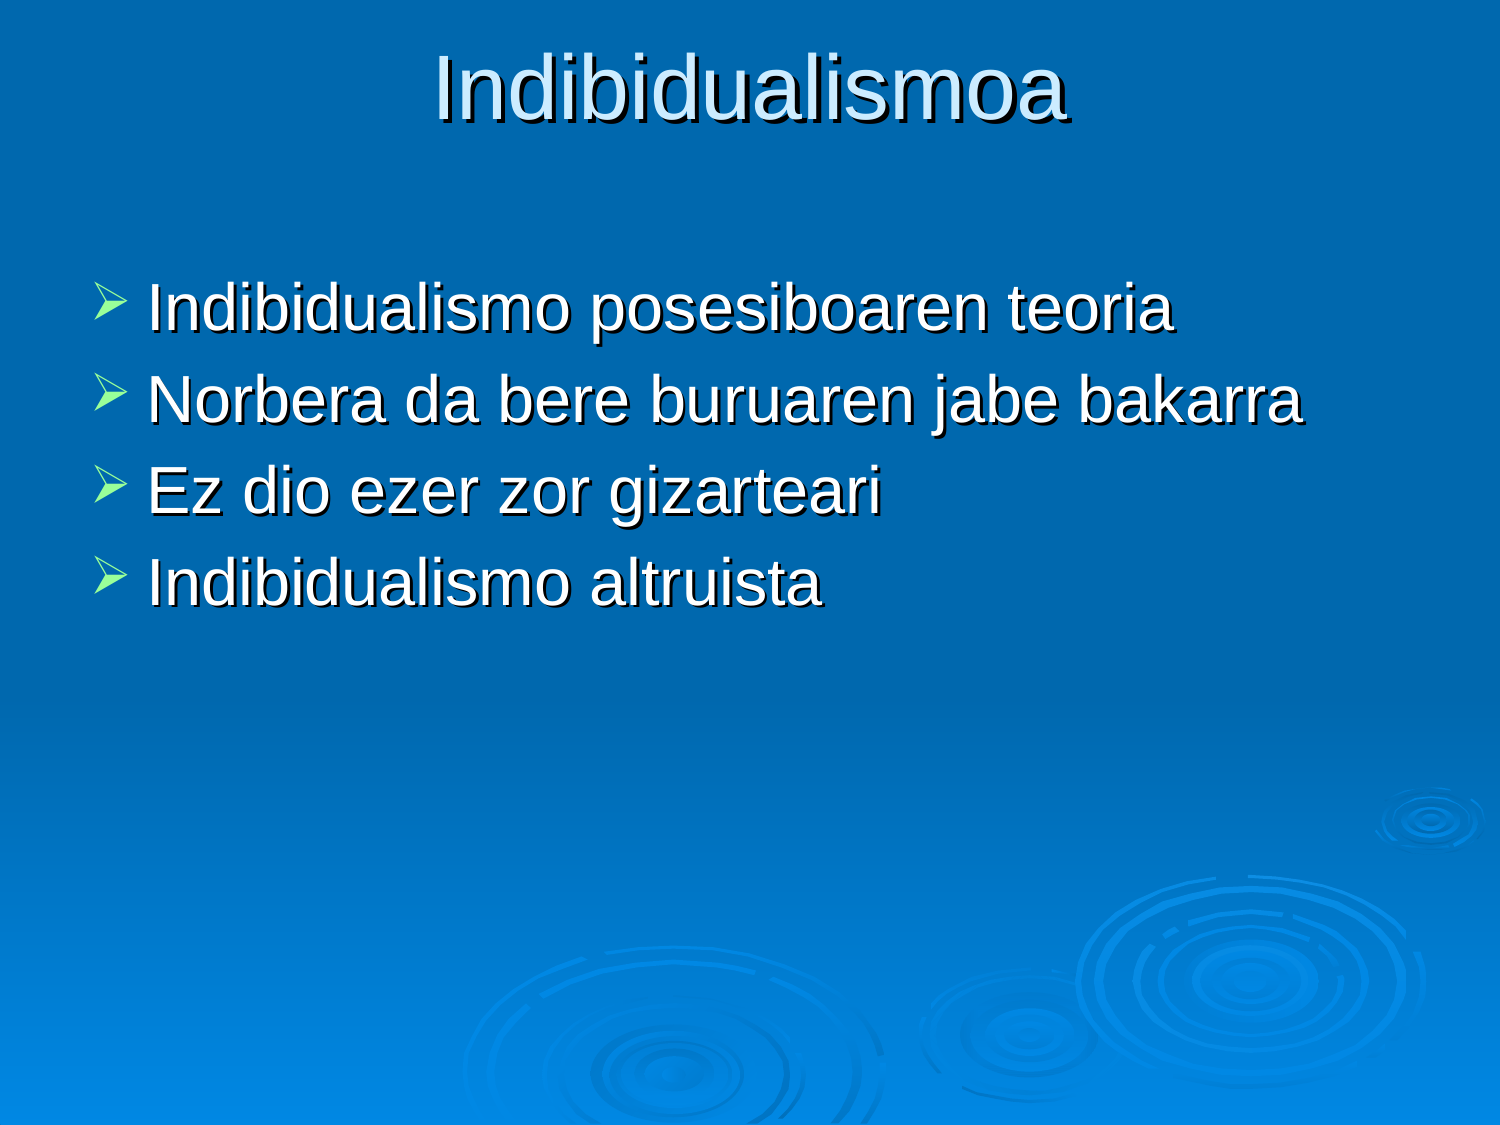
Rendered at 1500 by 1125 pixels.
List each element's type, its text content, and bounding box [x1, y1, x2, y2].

list Indibidualismo posesiboaren teoria Norbera da bere buruaren jabe bakarra Ez dio ezer zor gizarteari Indibidualismo altruista [75, 262, 1426, 1006]
title Indibidualismoa [75, 21, 1426, 258]
